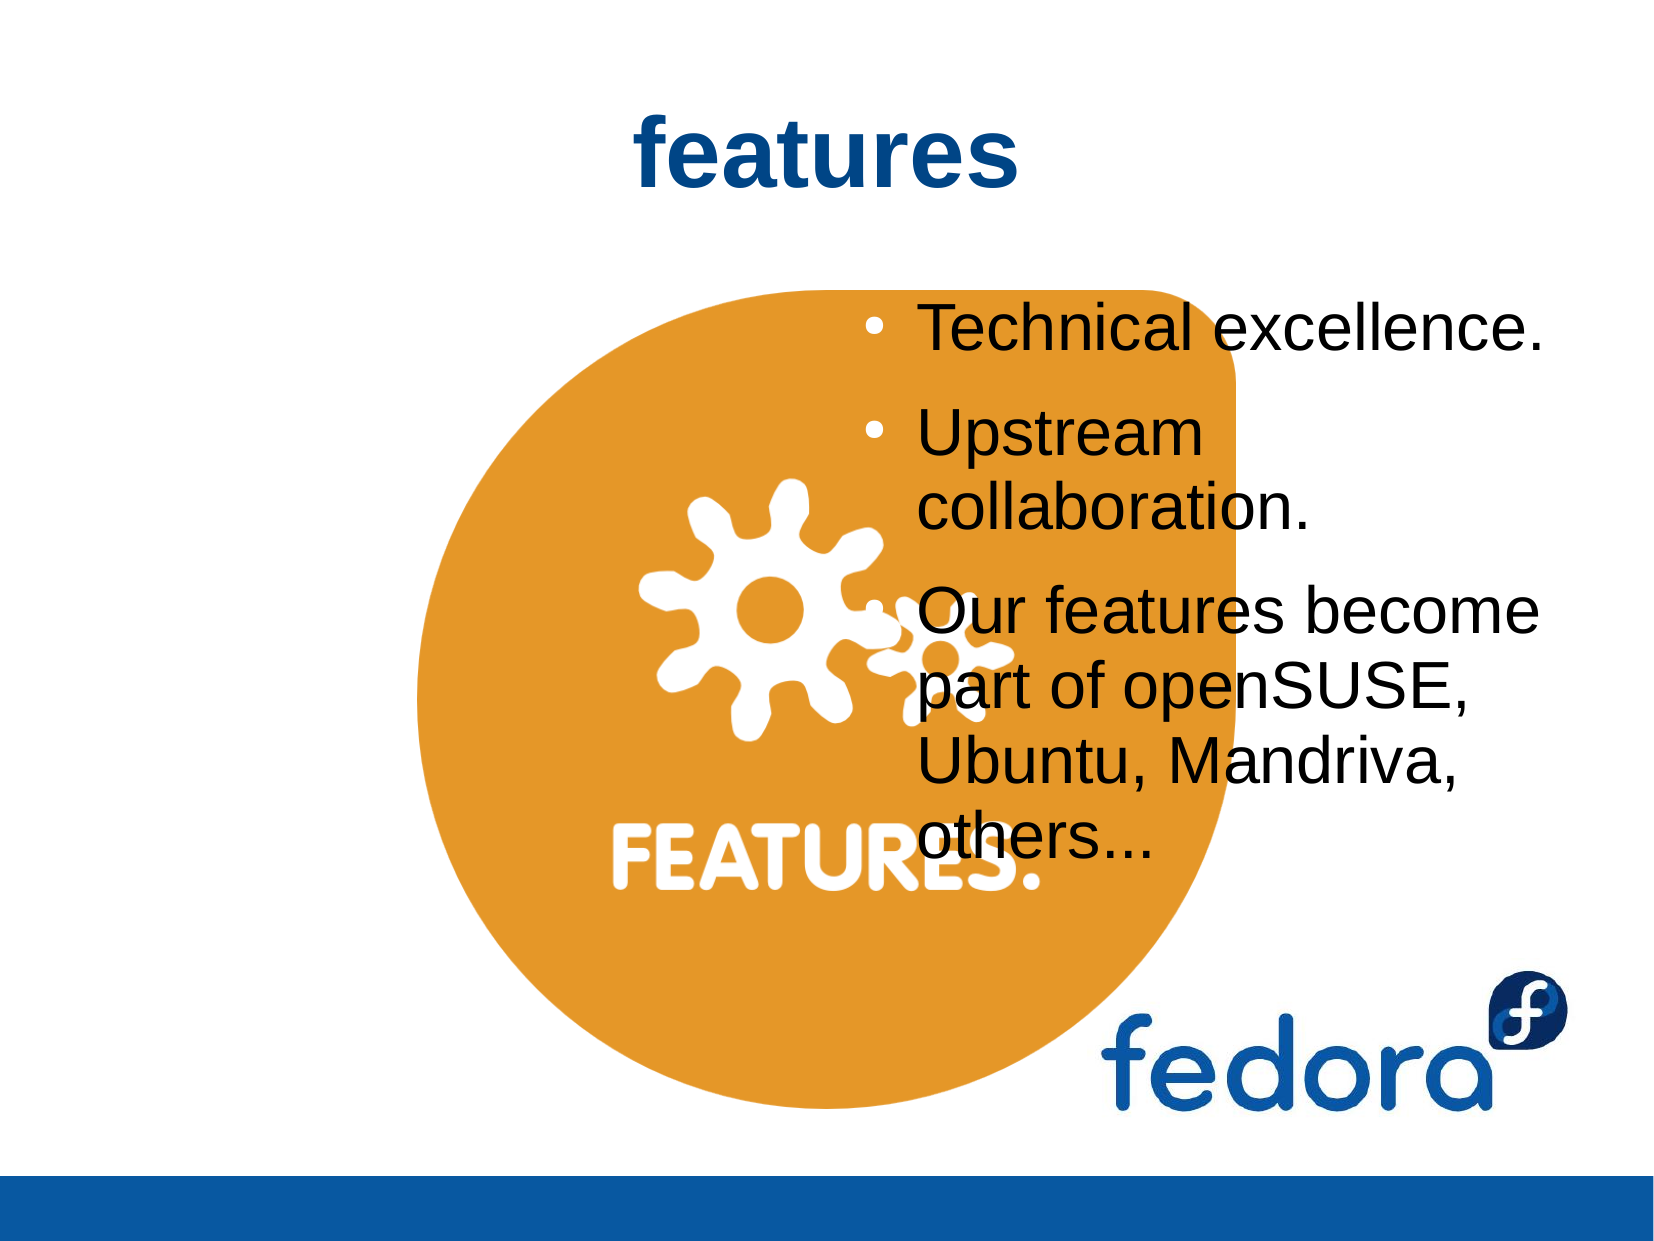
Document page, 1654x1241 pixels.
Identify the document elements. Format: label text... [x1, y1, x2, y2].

picture [0, 1176, 1654, 1241]
title features [82, 56, 1571, 250]
picture [82, 290, 1576, 1125]
list Technical excellence. Upstream collaboration. Our features become part of openSUSE, Ubuntu, Mandriva, others... [845, 290, 1572, 1094]
